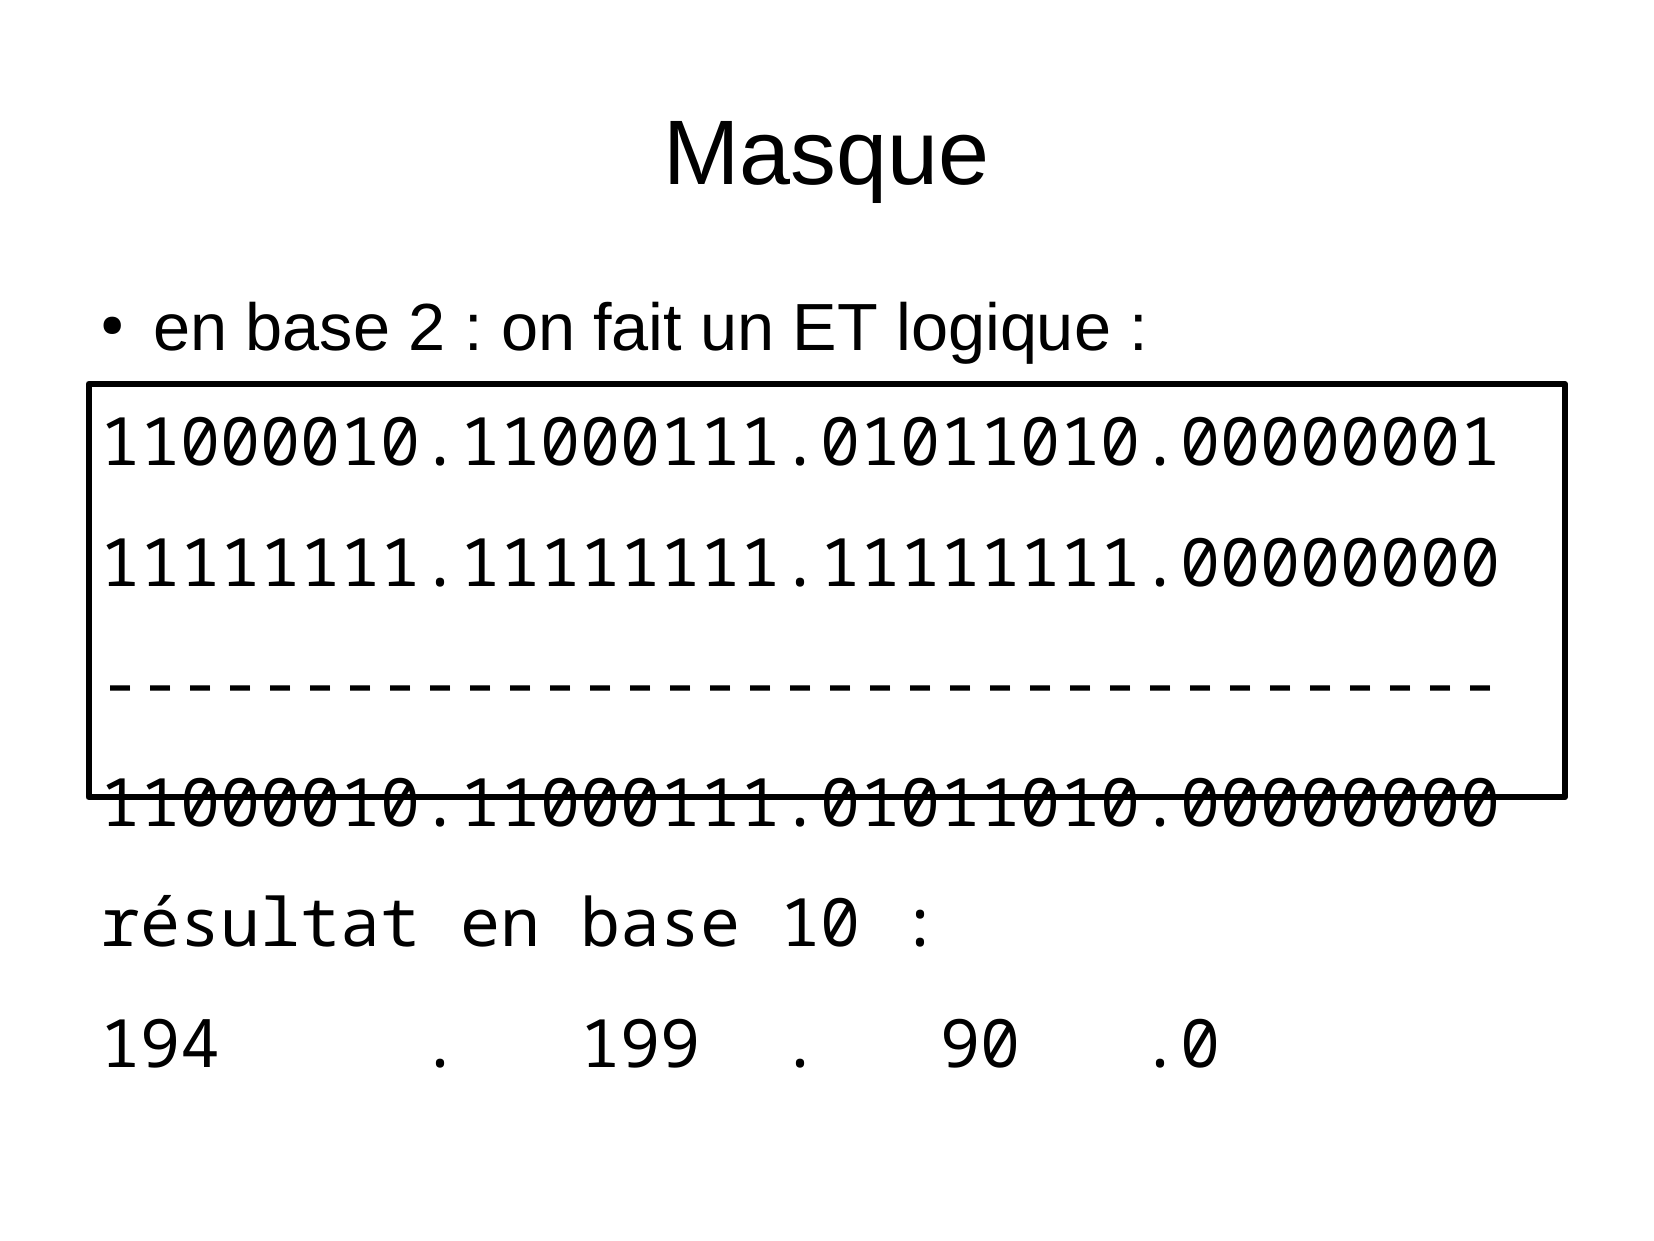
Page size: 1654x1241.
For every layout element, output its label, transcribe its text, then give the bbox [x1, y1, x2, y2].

title Masque [82, 49, 1571, 257]
list en base 2 : on fait un ET logique : 11000010.11000111.01011010.00000001 11111111.11111111.11111111.00000000 ----------------------------------- 11000010.11000111.01011010.00000000 résultat en base 10 : 194 . 199 . 90 .0 [82, 290, 1571, 1094]
